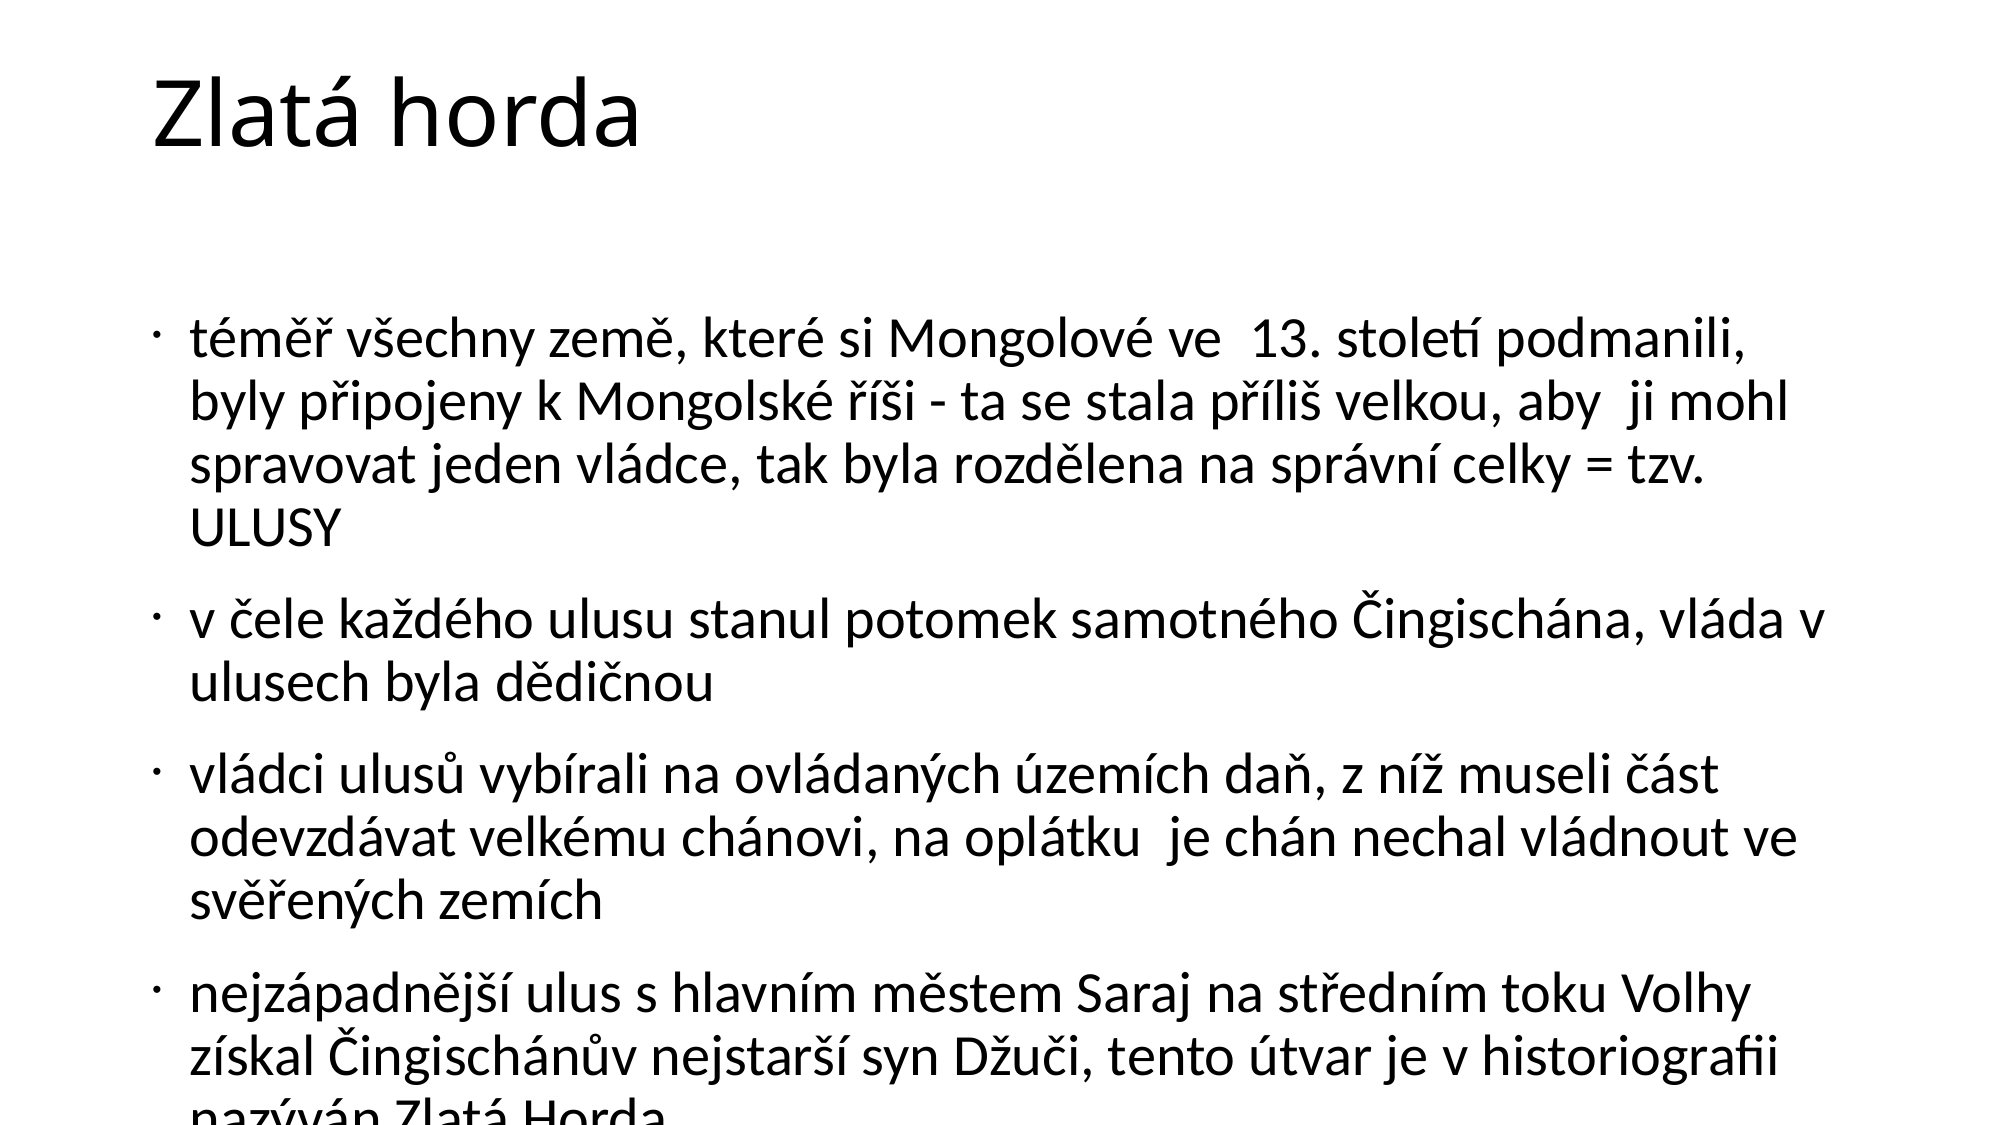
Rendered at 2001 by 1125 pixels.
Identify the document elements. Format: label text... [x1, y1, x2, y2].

title Zlatá horda [137, 59, 1863, 278]
list téměř všechny země, které si Mongolové ve 13. století podmanili, byly připojeny k Mongolské říši - ta se stala příliš velkou, aby ji mohl spravovat jeden vládce, tak byla rozdělena na správní celky = tzv. ULUSY v čele každého ulusu stanul potomek samotného Čingischána, vláda v ulusech byla dědičnou vládci ulusů vybírali na ovládaných územích daň, z níž museli část odevzdávat velkému chánovi, na oplátku je chán nechal vládnout ve svěřených zemích nejzápadnější ulus s hlavním městem Saraj na středním toku Volhy získal Čingischánův nejstarší syn Džuči, tento útvar je v historiografii nazýván Zlatá Horda po smrti Džučiho se zde vládcem stal jeho syn Batu [137, 299, 1863, 1014]
